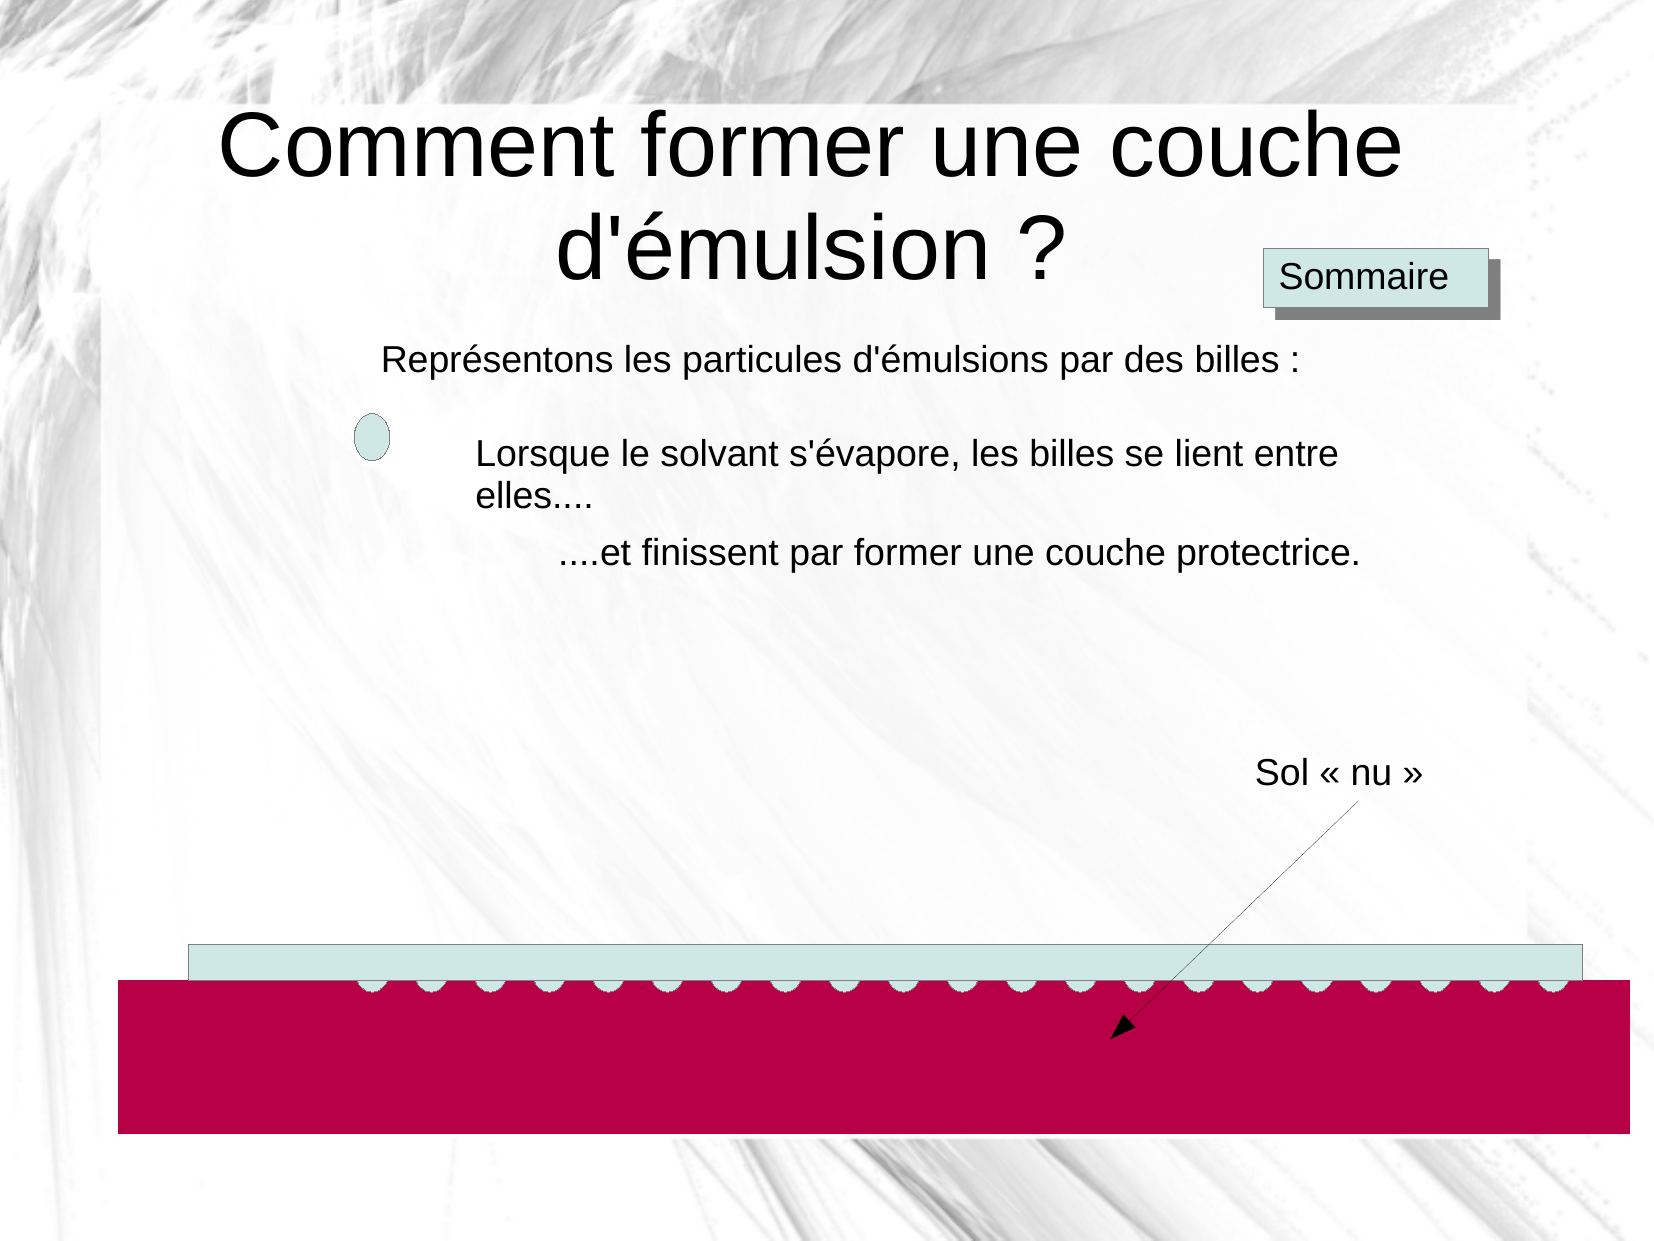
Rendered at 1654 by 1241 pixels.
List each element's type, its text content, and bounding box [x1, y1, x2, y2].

text_box [118, 944, 1630, 1134]
text_box Représentons les particules d'émulsions par des billes : [366, 330, 1347, 388]
text_box Sol « nu » [1240, 744, 1607, 802]
title Comment former une couche d'émulsion ? [118, 93, 1506, 299]
text_box Sommaire [1263, 248, 1464, 305]
text_box [354, 413, 390, 461]
text_box Lorsque le solvant s'évapore, les billes se lient entre elles.... [460, 425, 1418, 525]
text_box ....et finissent par former une couche protectrice. [543, 524, 1418, 581]
text_box [1263, 248, 1489, 308]
picture [0, 0, 1654, 1241]
